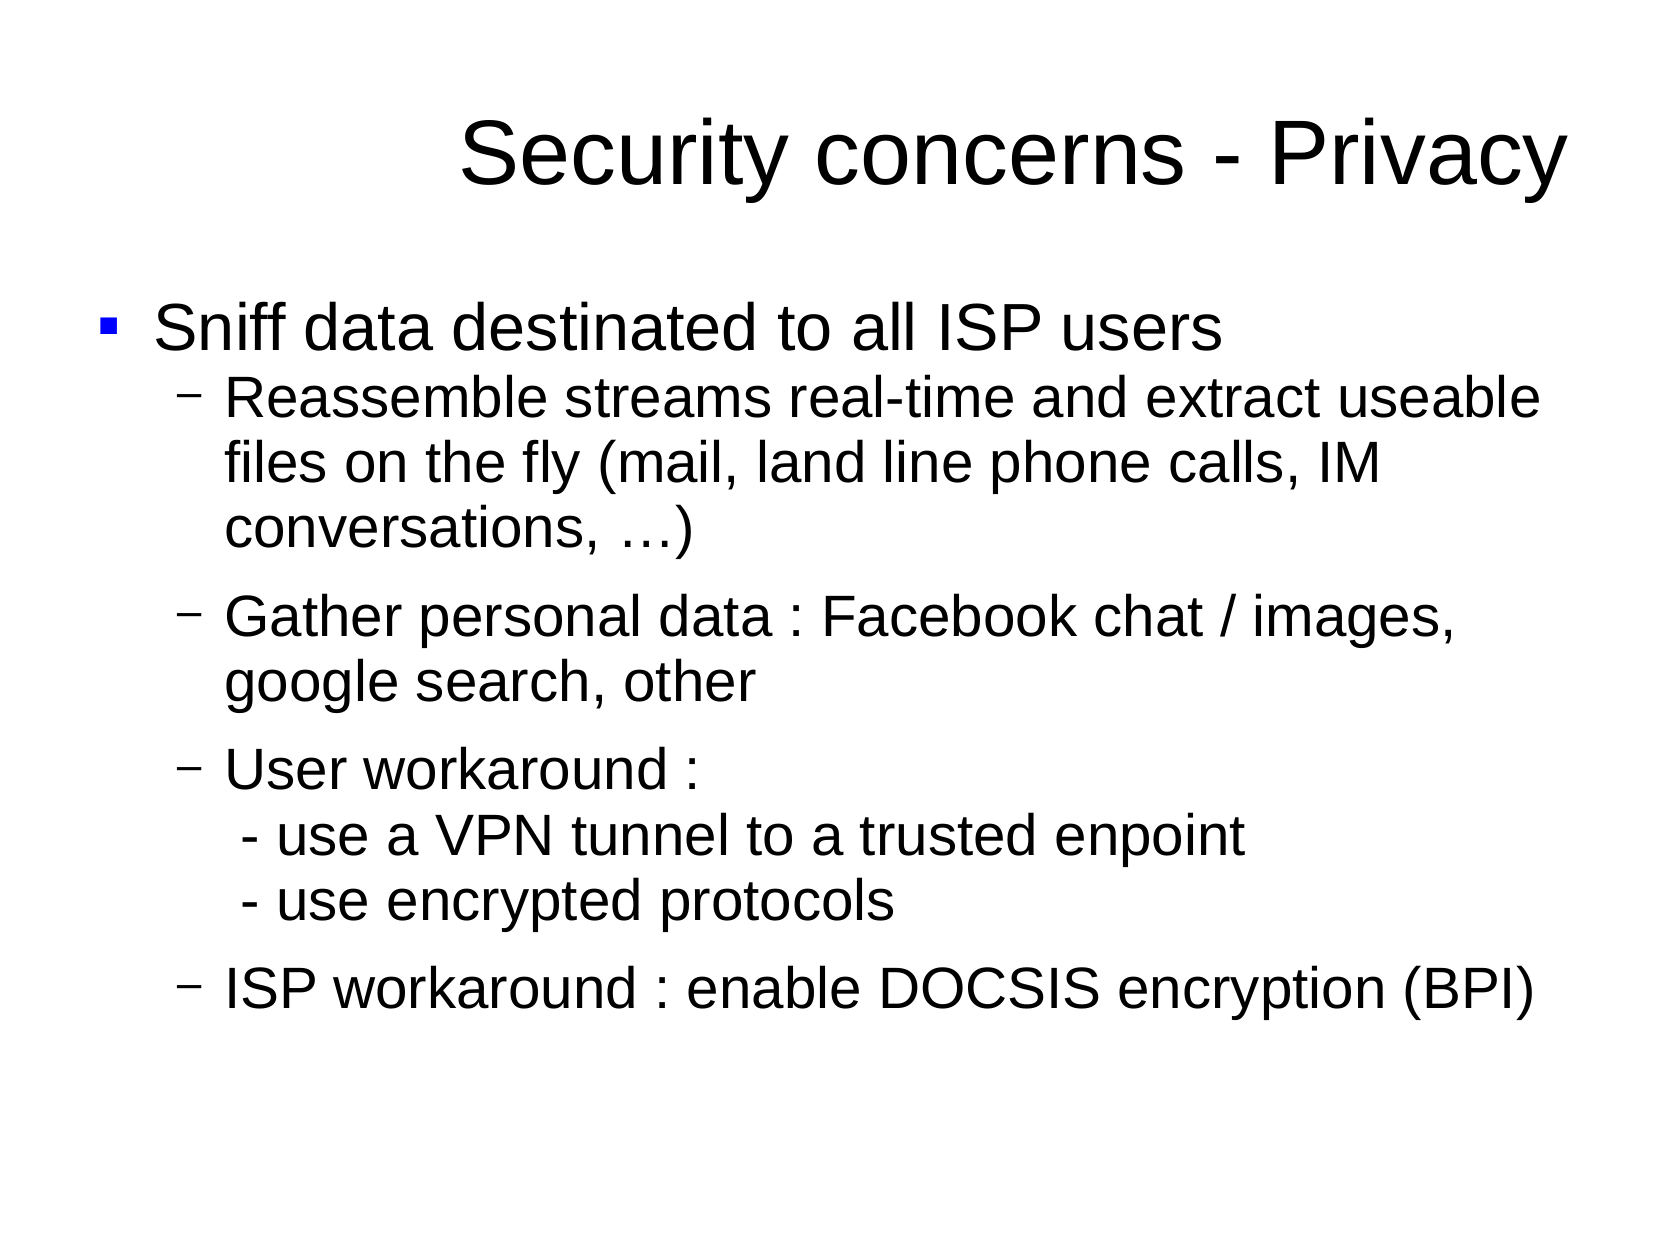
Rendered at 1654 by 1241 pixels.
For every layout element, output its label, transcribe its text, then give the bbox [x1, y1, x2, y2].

title Security concerns - Privacy [82, 49, 1571, 257]
list Sniff data destinated to all ISP users Reassemble streams real-time and extract useable files on the fly (mail, land line phone calls, IM conversations, …) Gather personal data : Facebook chat / images, google search, other User workaround : - use a VPN tunnel to a trusted enpoint - use encrypted protocols ISP workaround : enable DOCSIS encryption (BPI) [82, 290, 1571, 1109]
